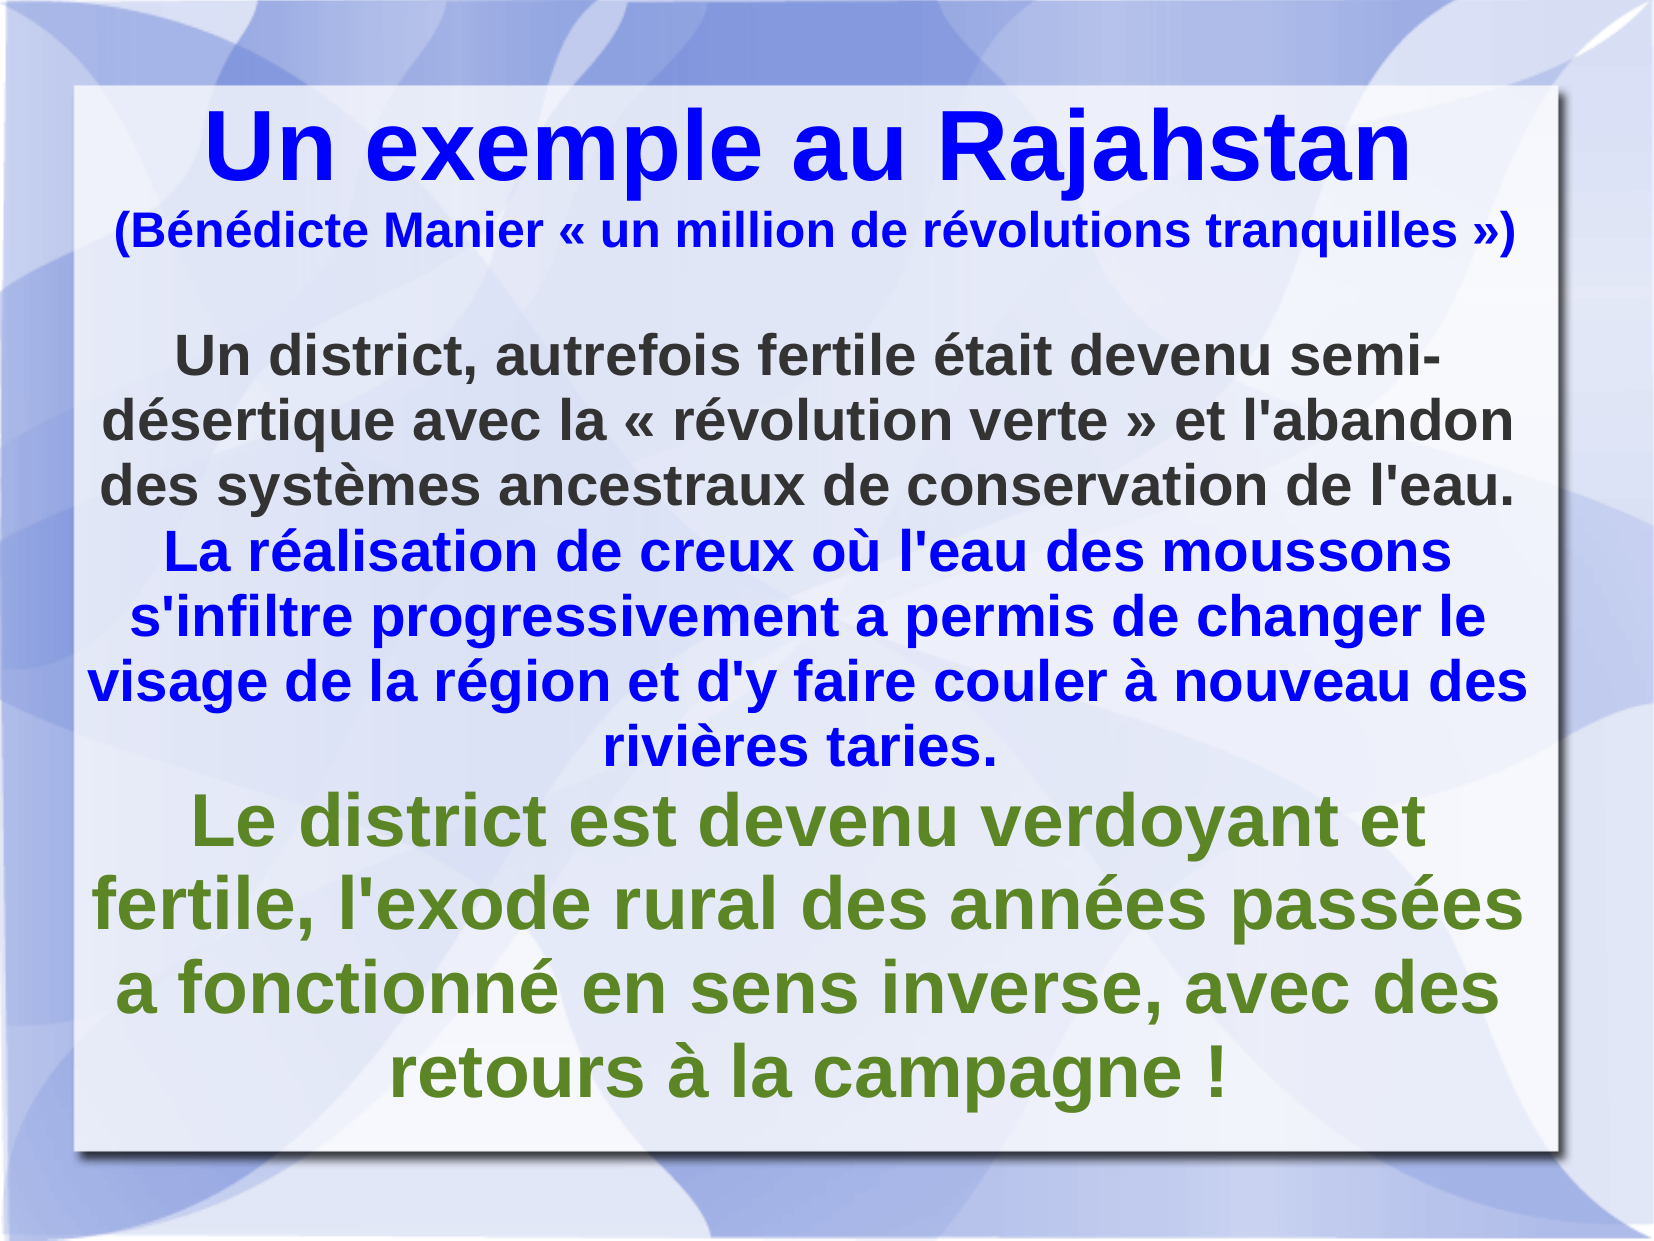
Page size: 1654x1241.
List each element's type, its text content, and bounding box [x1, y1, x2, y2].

title Un exemple au Rajahstan (Bénédicte Manier « un million de révolutions tranquilles ») Un district, autrefois fertile était devenu semi-désertique avec la « révolution verte » et l'abandon des systèmes ancestraux de conservation de l'eau. La réalisation de creux où l'eau des moussons s'infiltre progressivement a permis de changer le visage de la région et d'y faire couler à nouveau des rivières taries. Le district est devenu verdoyant et fertile, l'exode rural des années passées a fonctionné en sens inverse, avec des retours à la campagne ! [82, 84, 1536, 1184]
picture [0, 0, 1654, 1241]
